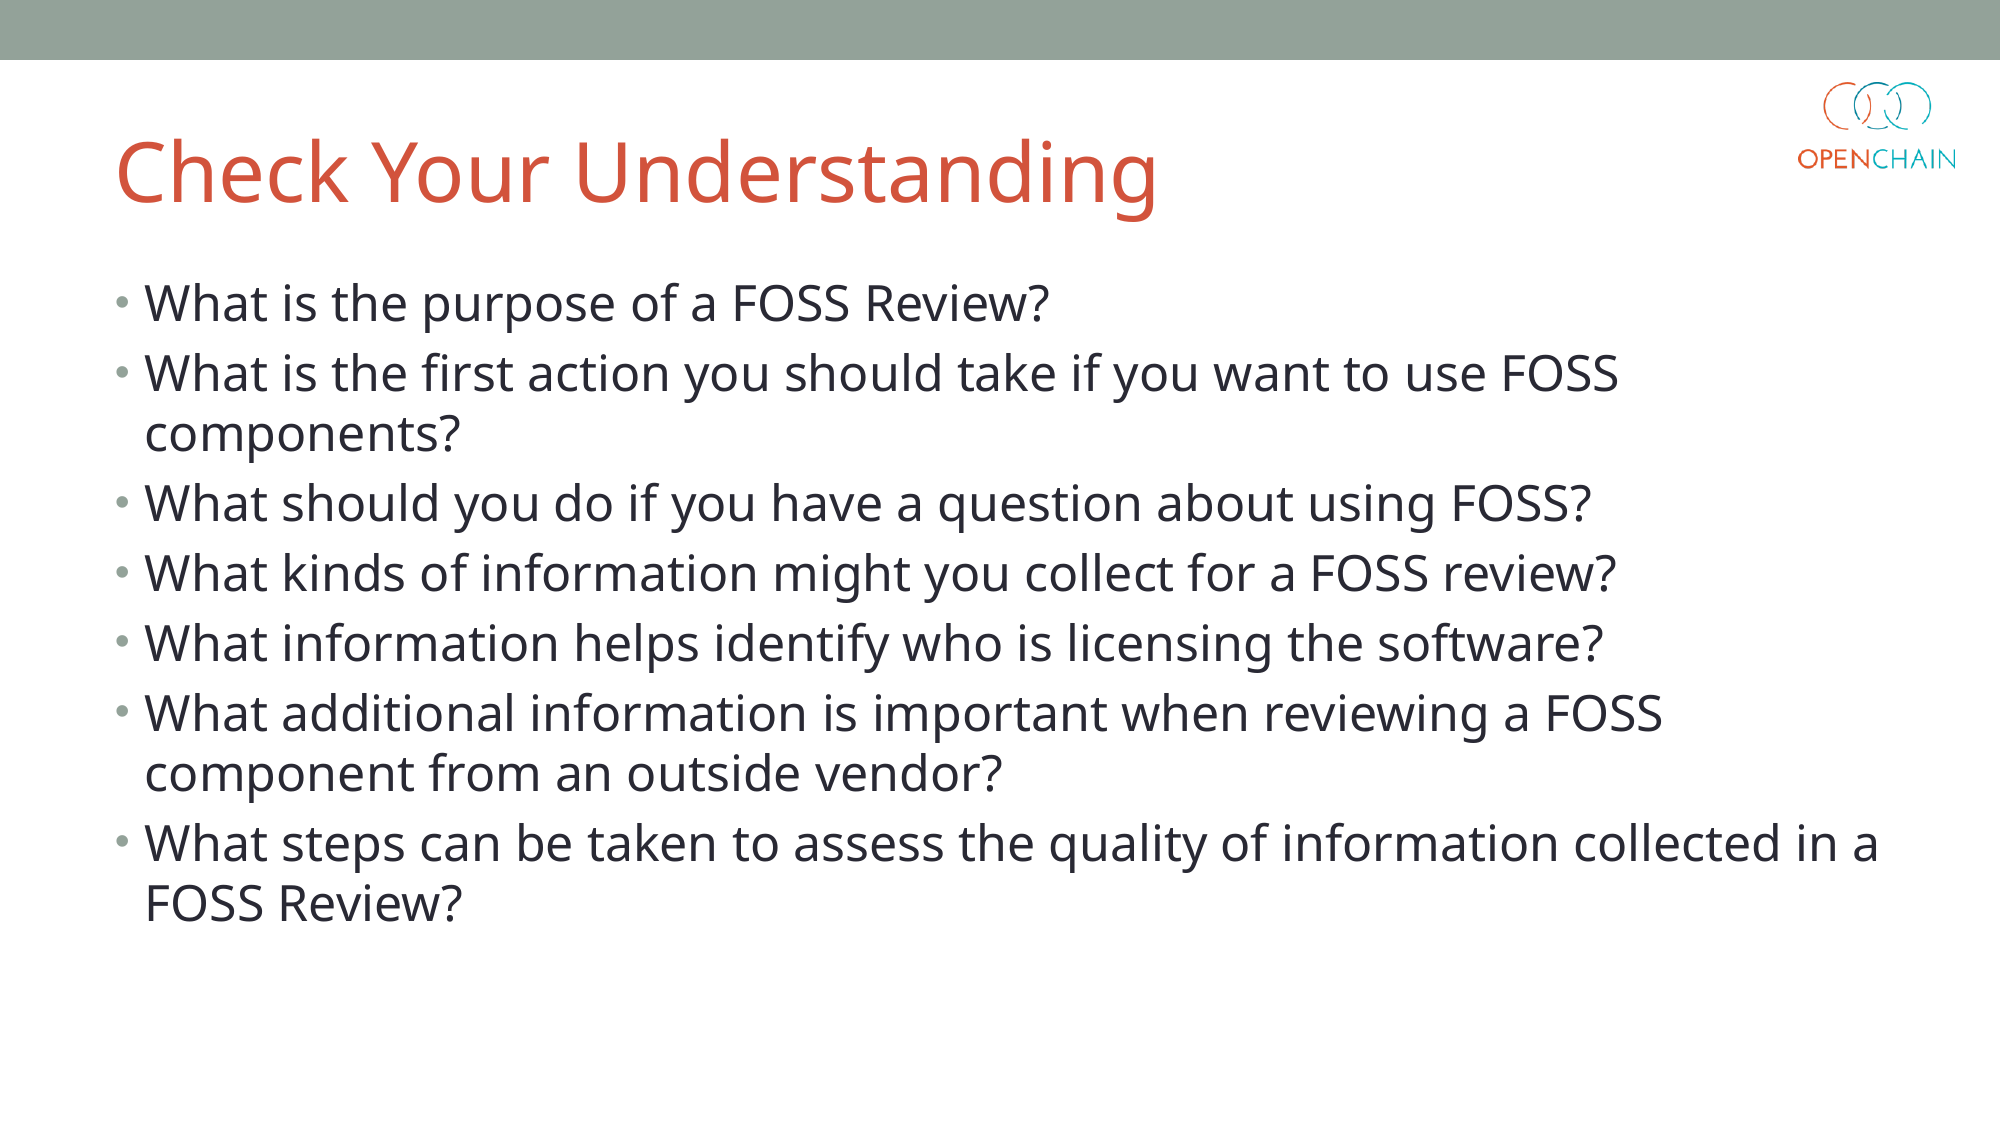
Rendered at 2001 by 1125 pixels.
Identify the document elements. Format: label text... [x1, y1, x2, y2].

title Check Your Understanding [99, 87, 1900, 250]
list What is the purpose of a FOSS Review? What is the first action you should take if you want to use FOSS components? What should you do if you have a question about using FOSS? What kinds of information might you collect for a FOSS review? What information helps identify who is licensing the software? What additional information is important when reviewing a FOSS component from an outside vendor? What steps can be taken to assess the quality of information collected in a FOSS Review? [99, 263, 1900, 1064]
picture [1798, 82, 1955, 169]
